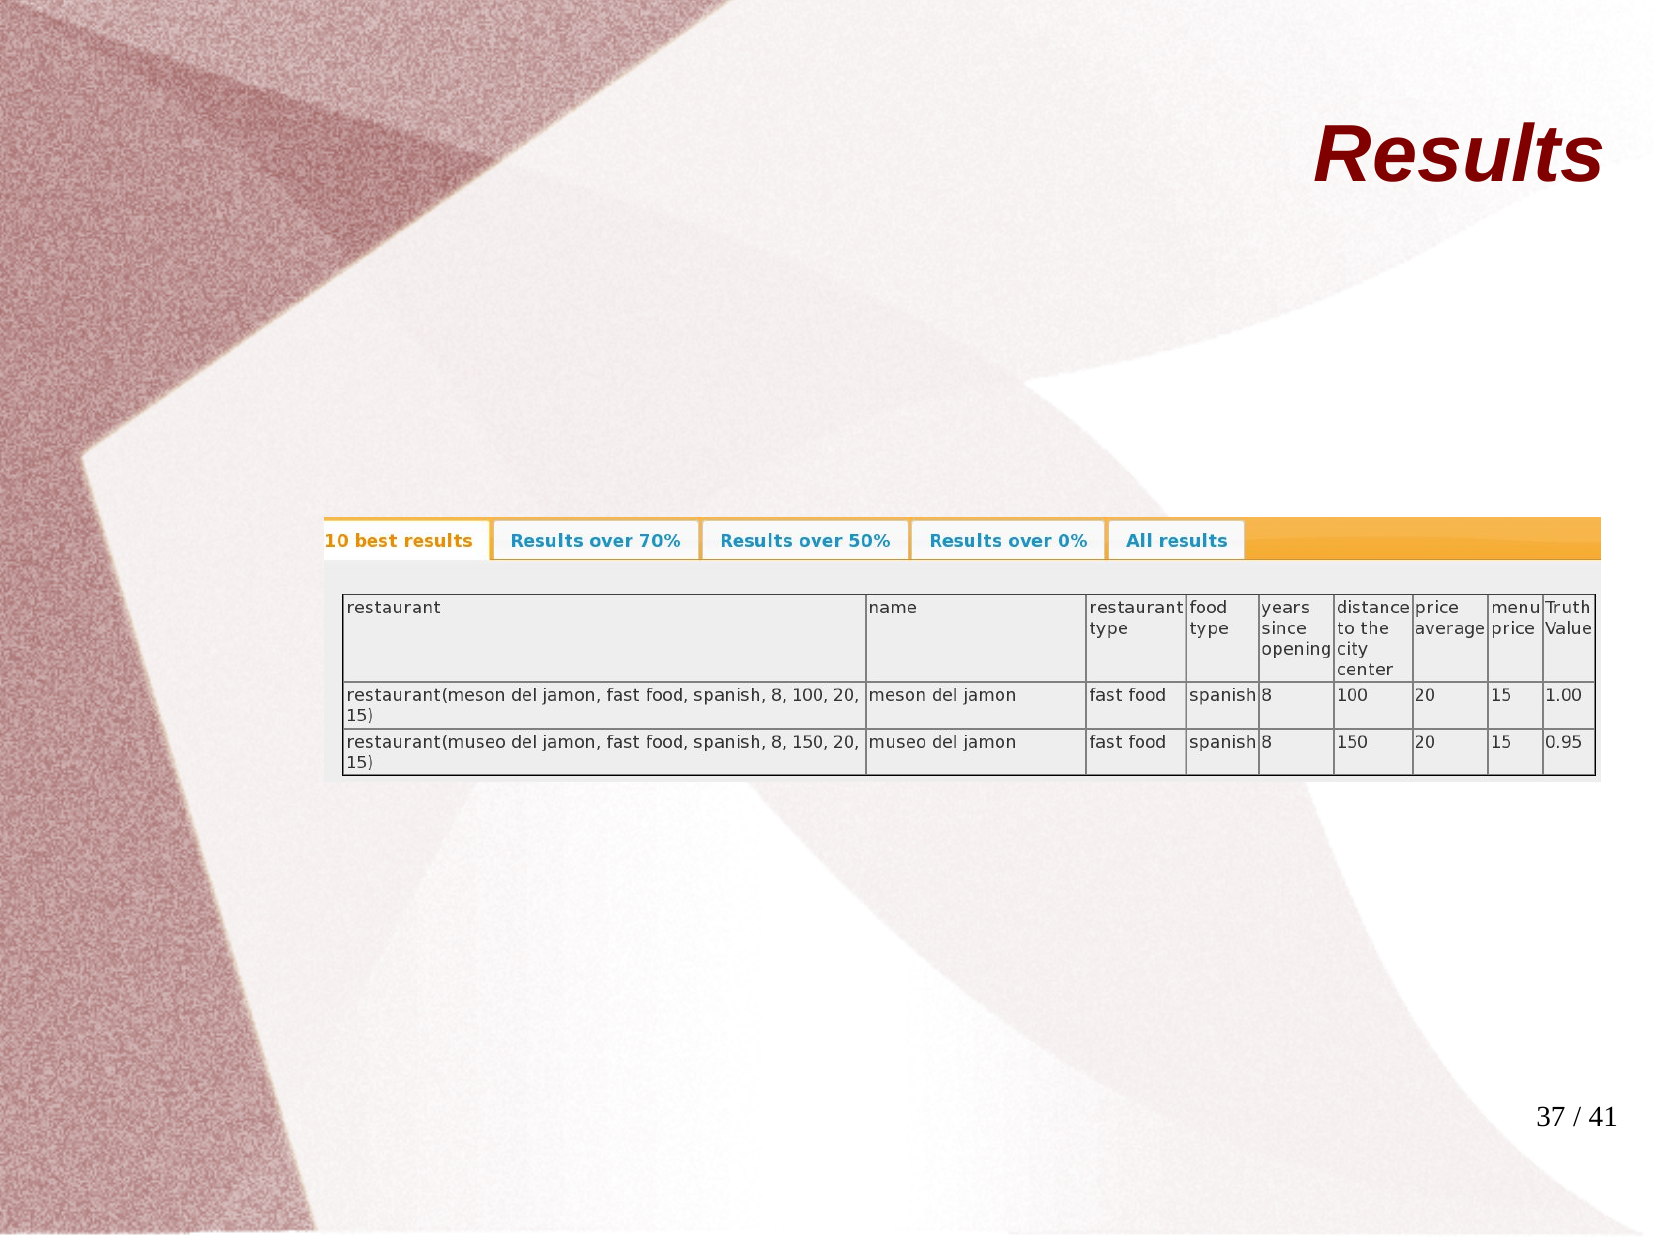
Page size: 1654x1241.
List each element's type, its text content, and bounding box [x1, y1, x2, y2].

picture [0, 0, 1654, 1241]
title Results [596, 49, 1607, 257]
